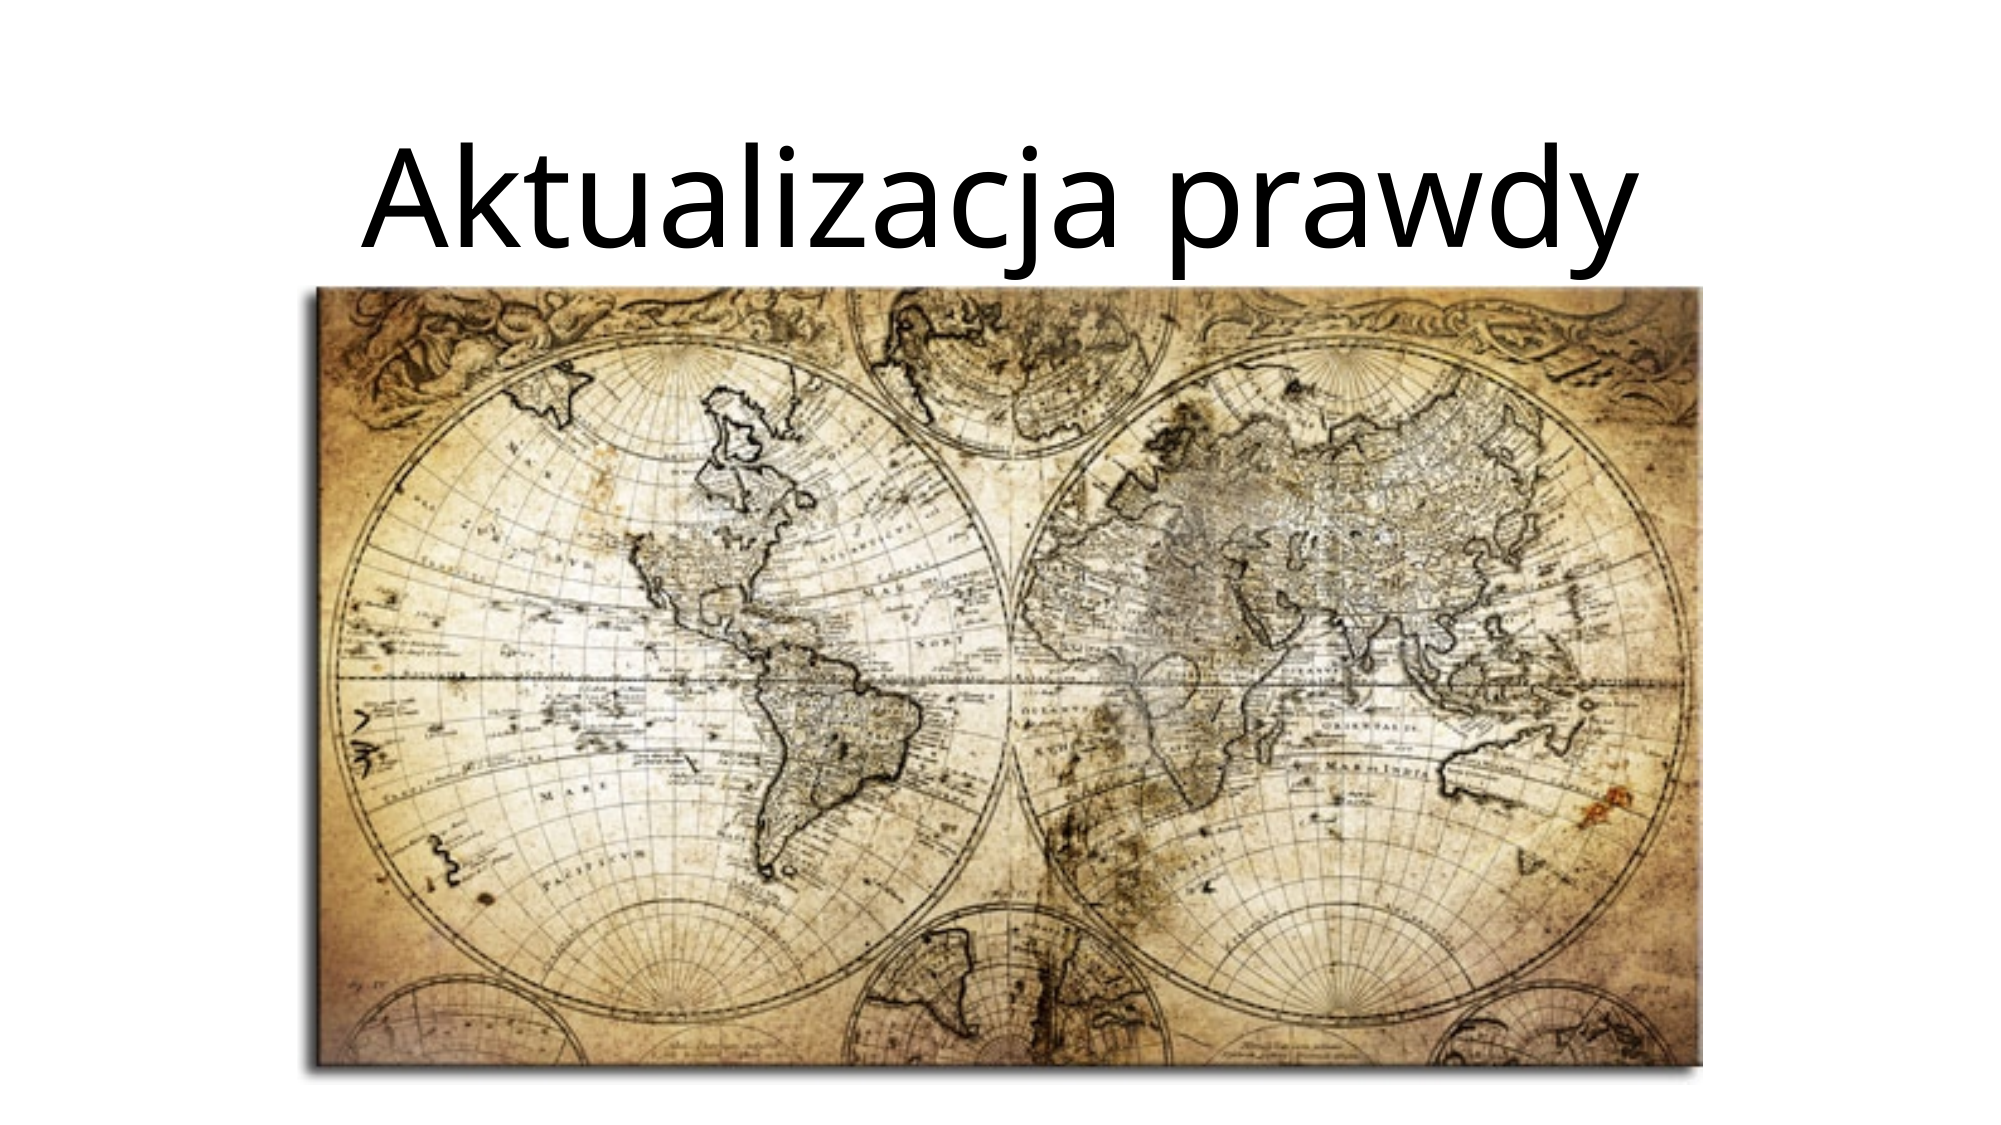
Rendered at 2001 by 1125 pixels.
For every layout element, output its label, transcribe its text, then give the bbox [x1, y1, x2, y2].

title Aktualizacja prawdy [0, 0, 2000, 285]
picture [297, 286, 1703, 1086]
